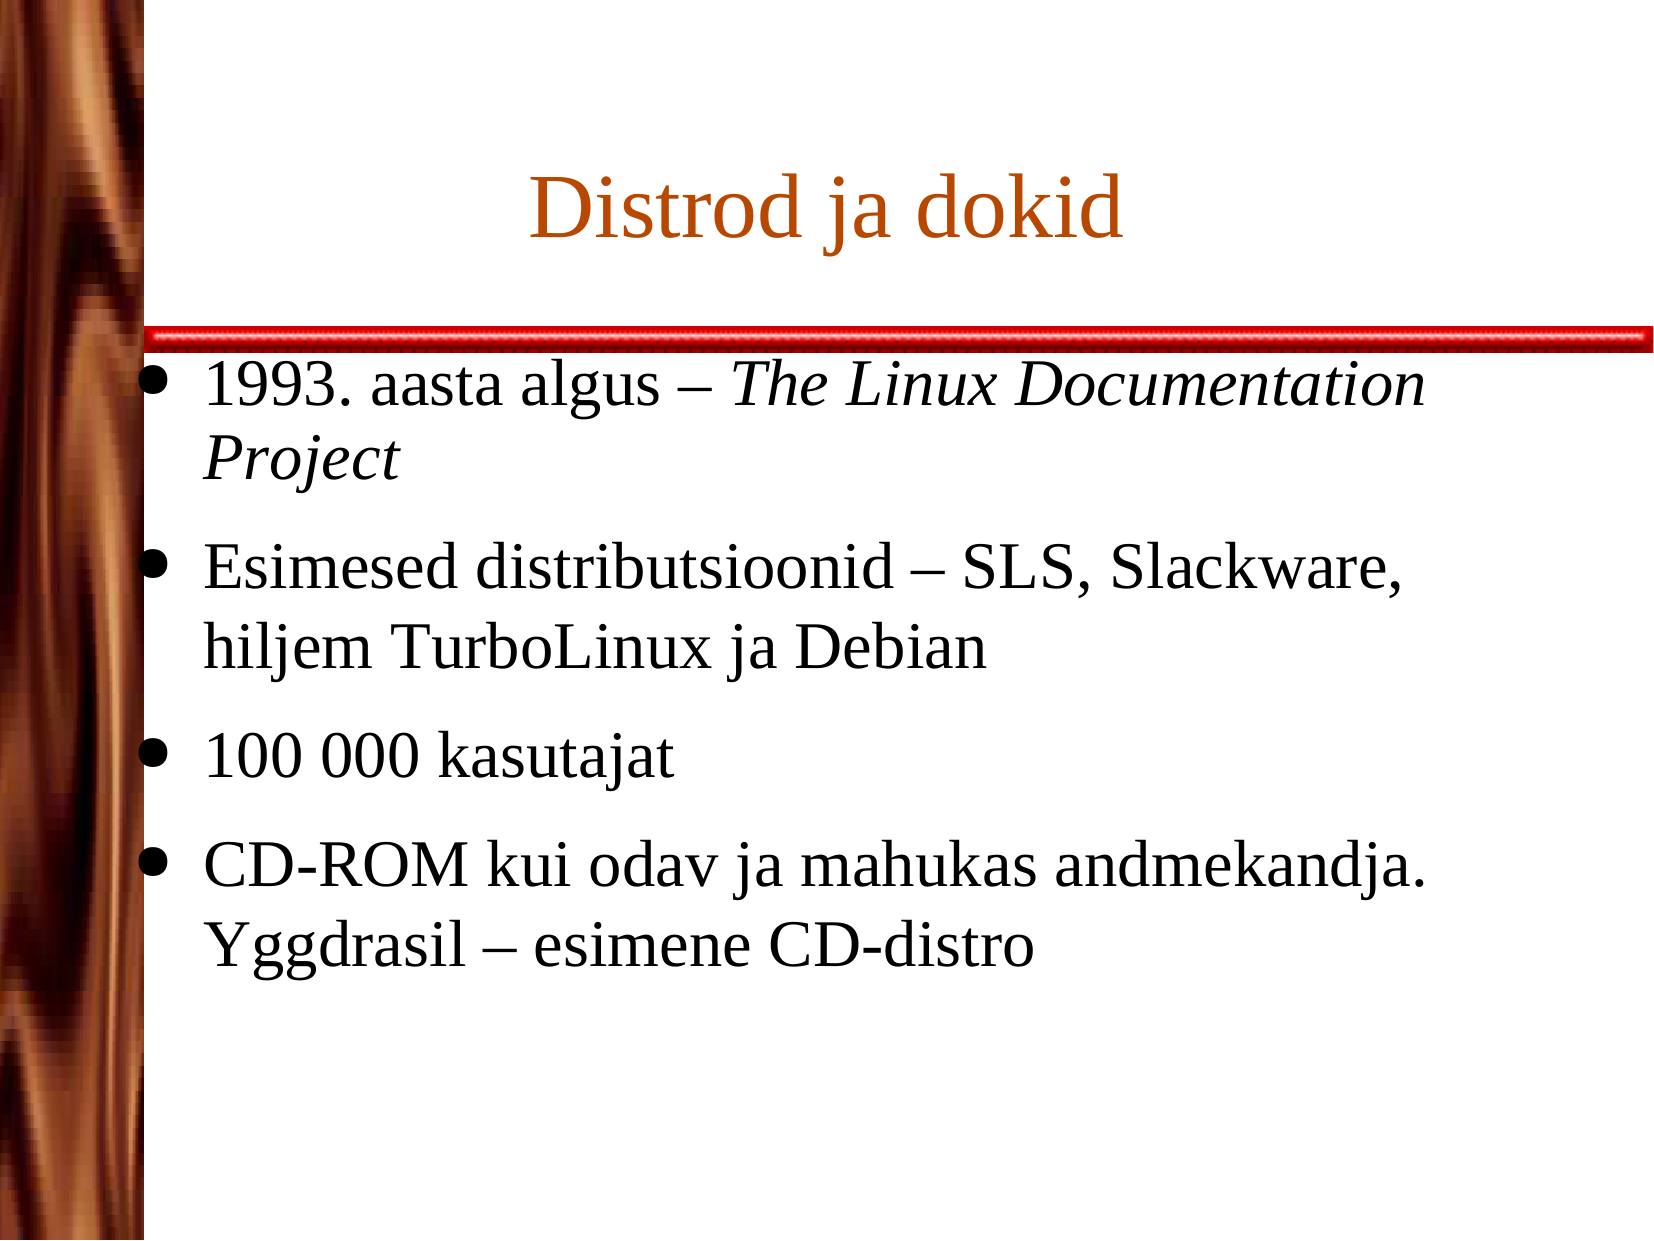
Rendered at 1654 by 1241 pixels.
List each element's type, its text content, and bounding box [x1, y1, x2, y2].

title Distrod ja dokid [121, 100, 1533, 312]
picture [0, 0, 1654, 1240]
list 1993. aasta algus – The Linux Documentation Project Esimesed distributsioonid – SLS, Slackware, hiljem TurboLinux ja Debian 100 000 kasutajat CD-ROM kui odav ja mahukas andmekandja. Yggdrasil – esimene CD-distro [121, 344, 1533, 1126]
